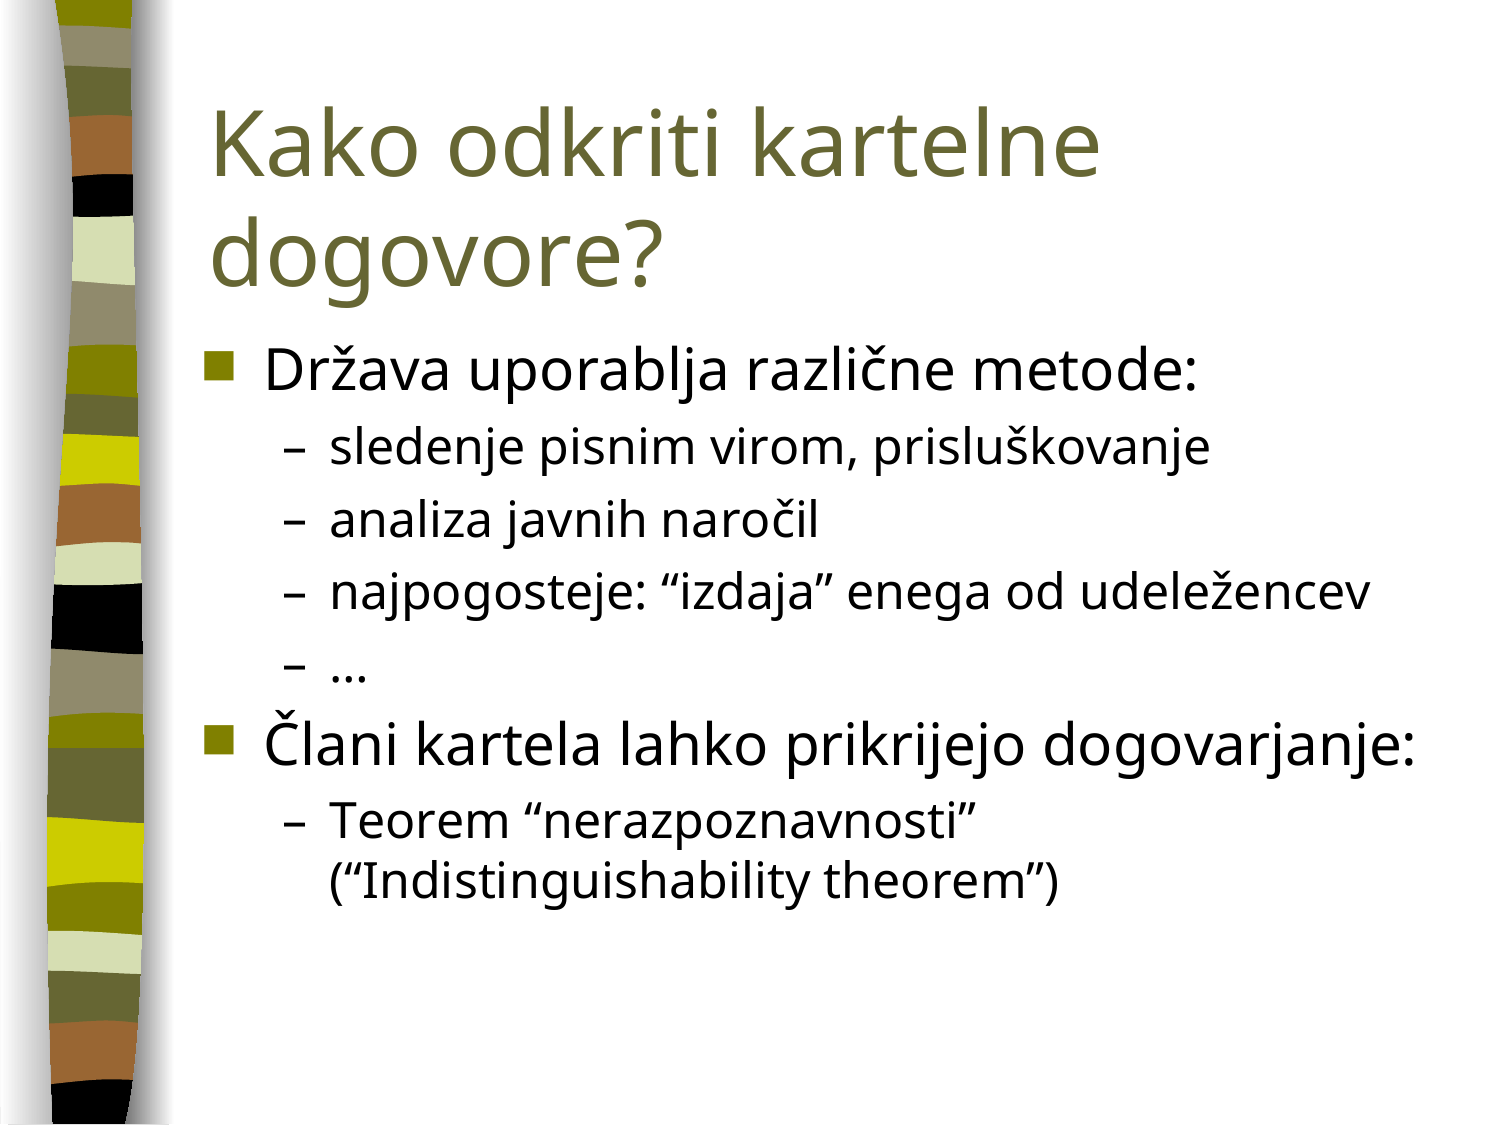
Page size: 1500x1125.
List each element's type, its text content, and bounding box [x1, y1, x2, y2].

title Kako odkriti kartelne dogovore? [193, 101, 1500, 289]
list Država uporablja različne metode: sledenje pisnim virom, prisluškovanje analiza javnih naročil najpogosteje: “izdaja” enega od udeležencev … Člani kartela lahko prikrijejo dogovarjanje: Teorem “nerazpoznavnosti” (“Indistinguishability theorem”) [192, 324, 1468, 1001]
